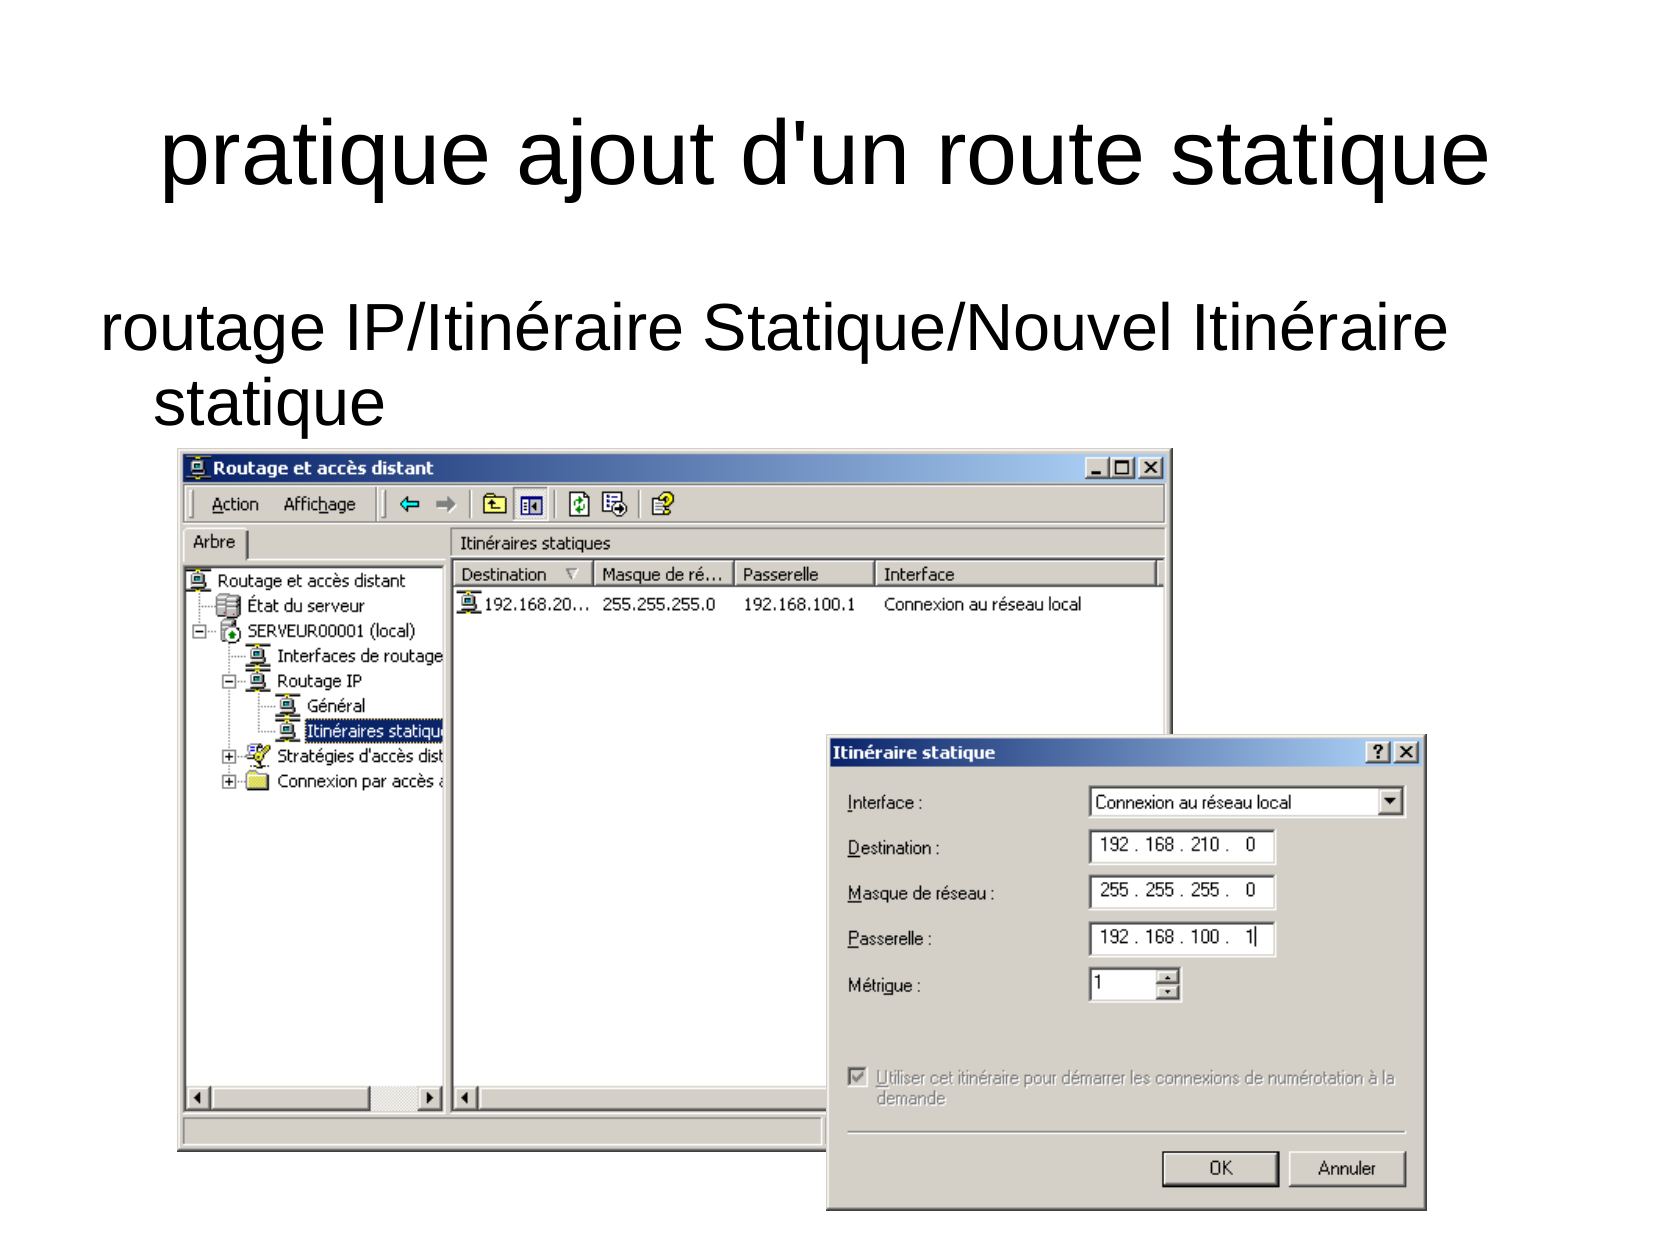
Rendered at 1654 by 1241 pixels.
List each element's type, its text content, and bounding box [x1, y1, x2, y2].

list routage IP/Itinéraire Statique/Nouvel Itinéraire statique [82, 290, 1571, 1109]
title pratique ajout d'un route statique [82, 49, 1571, 257]
picture [177, 1109, 1427, 1211]
